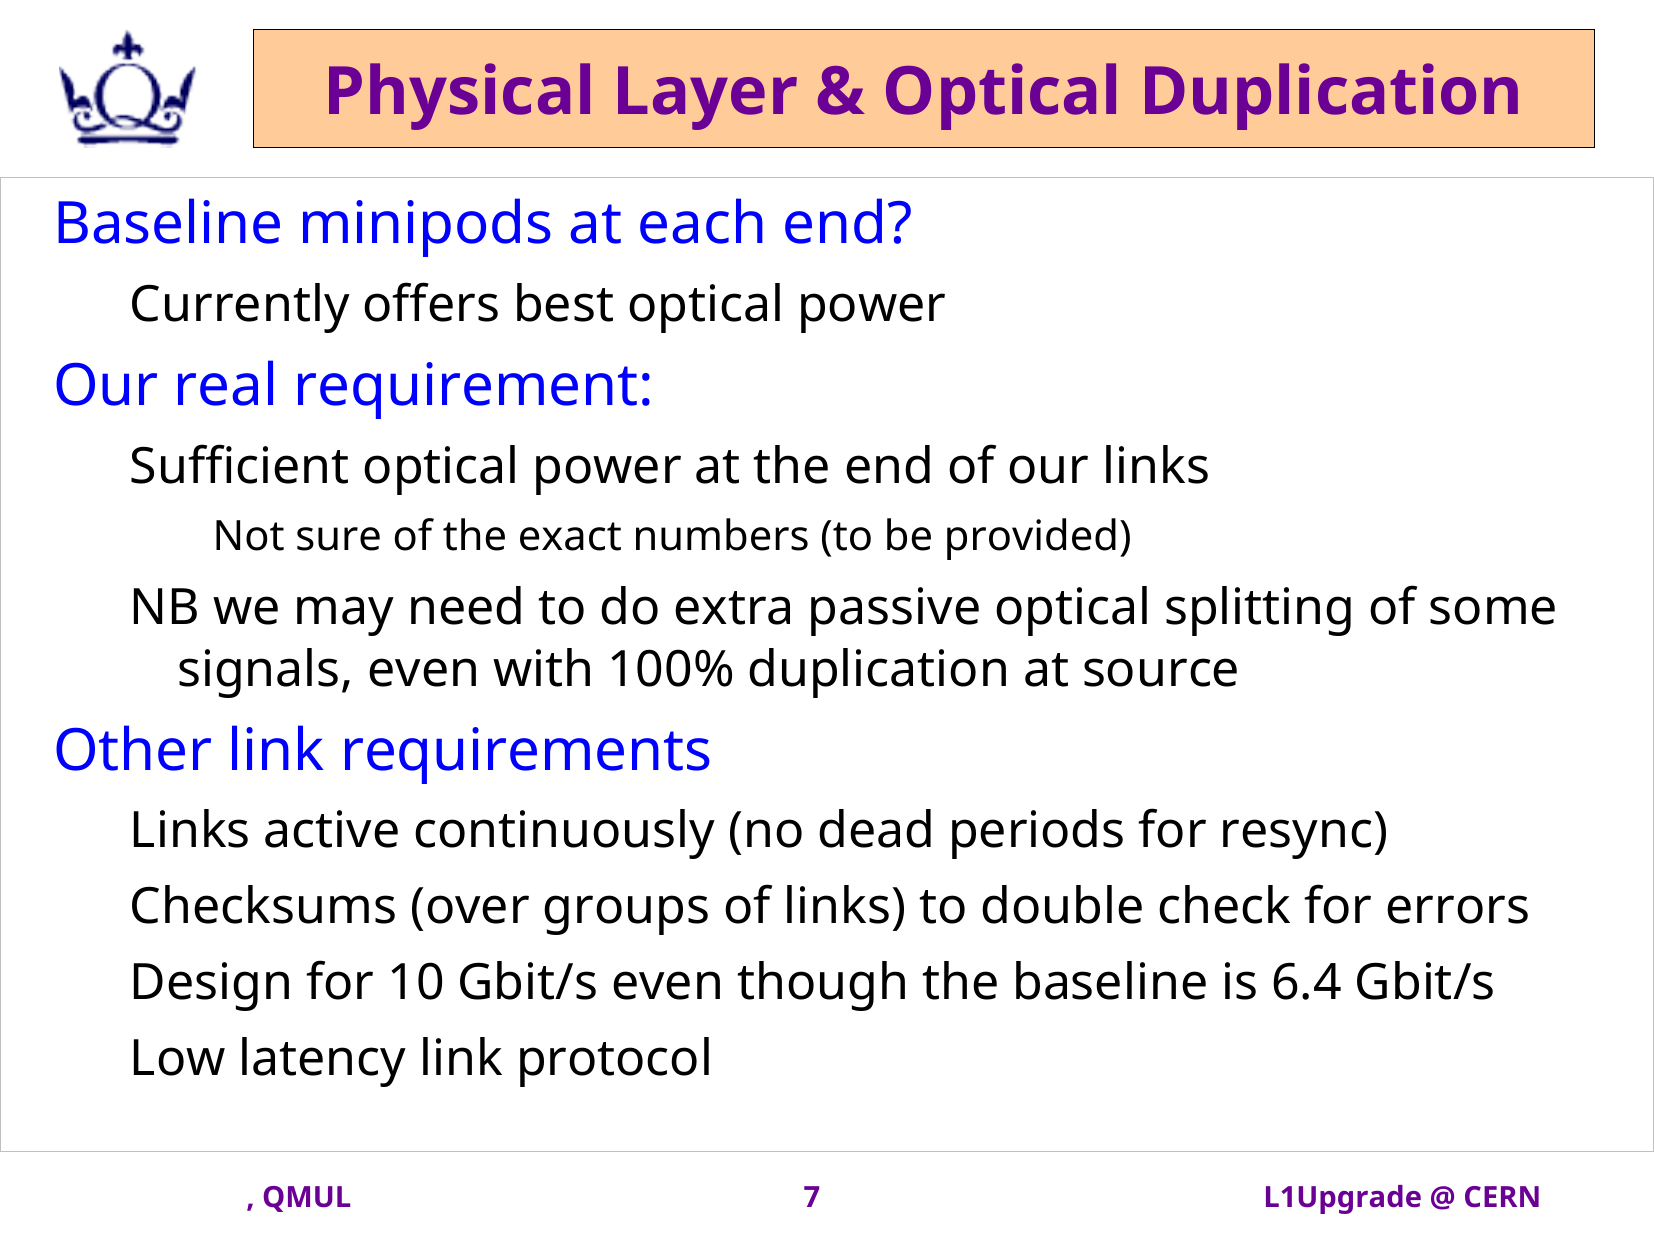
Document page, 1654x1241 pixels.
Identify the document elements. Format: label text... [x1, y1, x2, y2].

title Physical Layer & Optical Duplication [253, 29, 1595, 148]
picture [59, 29, 200, 148]
list Baseline minipods at each end? Currently offers best optical power Our real requirement: Sufficient optical power at the end of our links Not sure of the exact numbers (to be provided) NB we may need to do extra passive optical splitting of some signals, even with 100% duplication at source Other link requirements Links active continuously (no dead periods for resync) Checksums (over groups of links) to double check for errors Design for 10 Gbit/s even though the baseline is 6.4 Gbit/s Low latency link protocol [35, 186, 1629, 1127]
